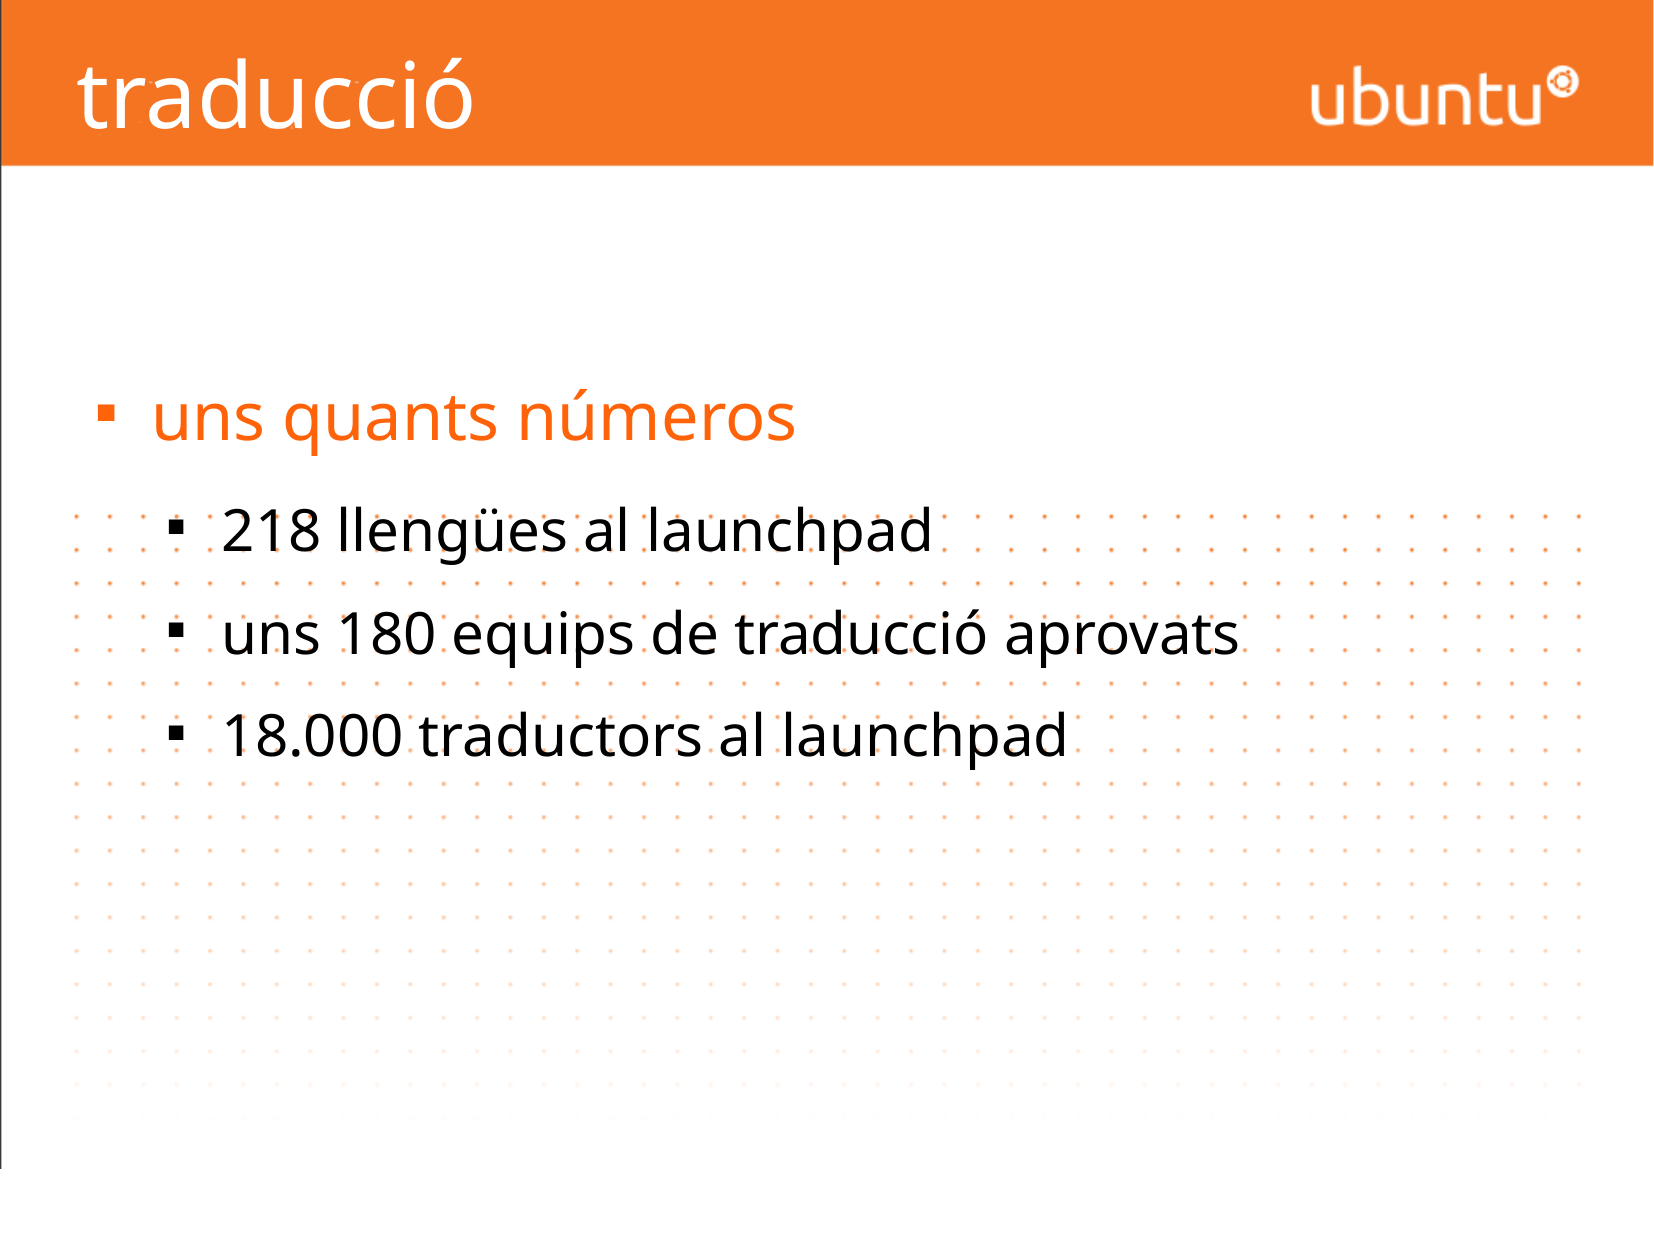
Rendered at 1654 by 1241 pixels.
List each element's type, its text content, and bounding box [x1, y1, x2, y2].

list uns quants números 218 llengües al launchpad uns 180 equips de traducció aprovats 18.000 traductors al launchpad [80, 368, 1569, 1027]
title traducció [76, 29, 1565, 158]
picture [0, 0, 1654, 1169]
